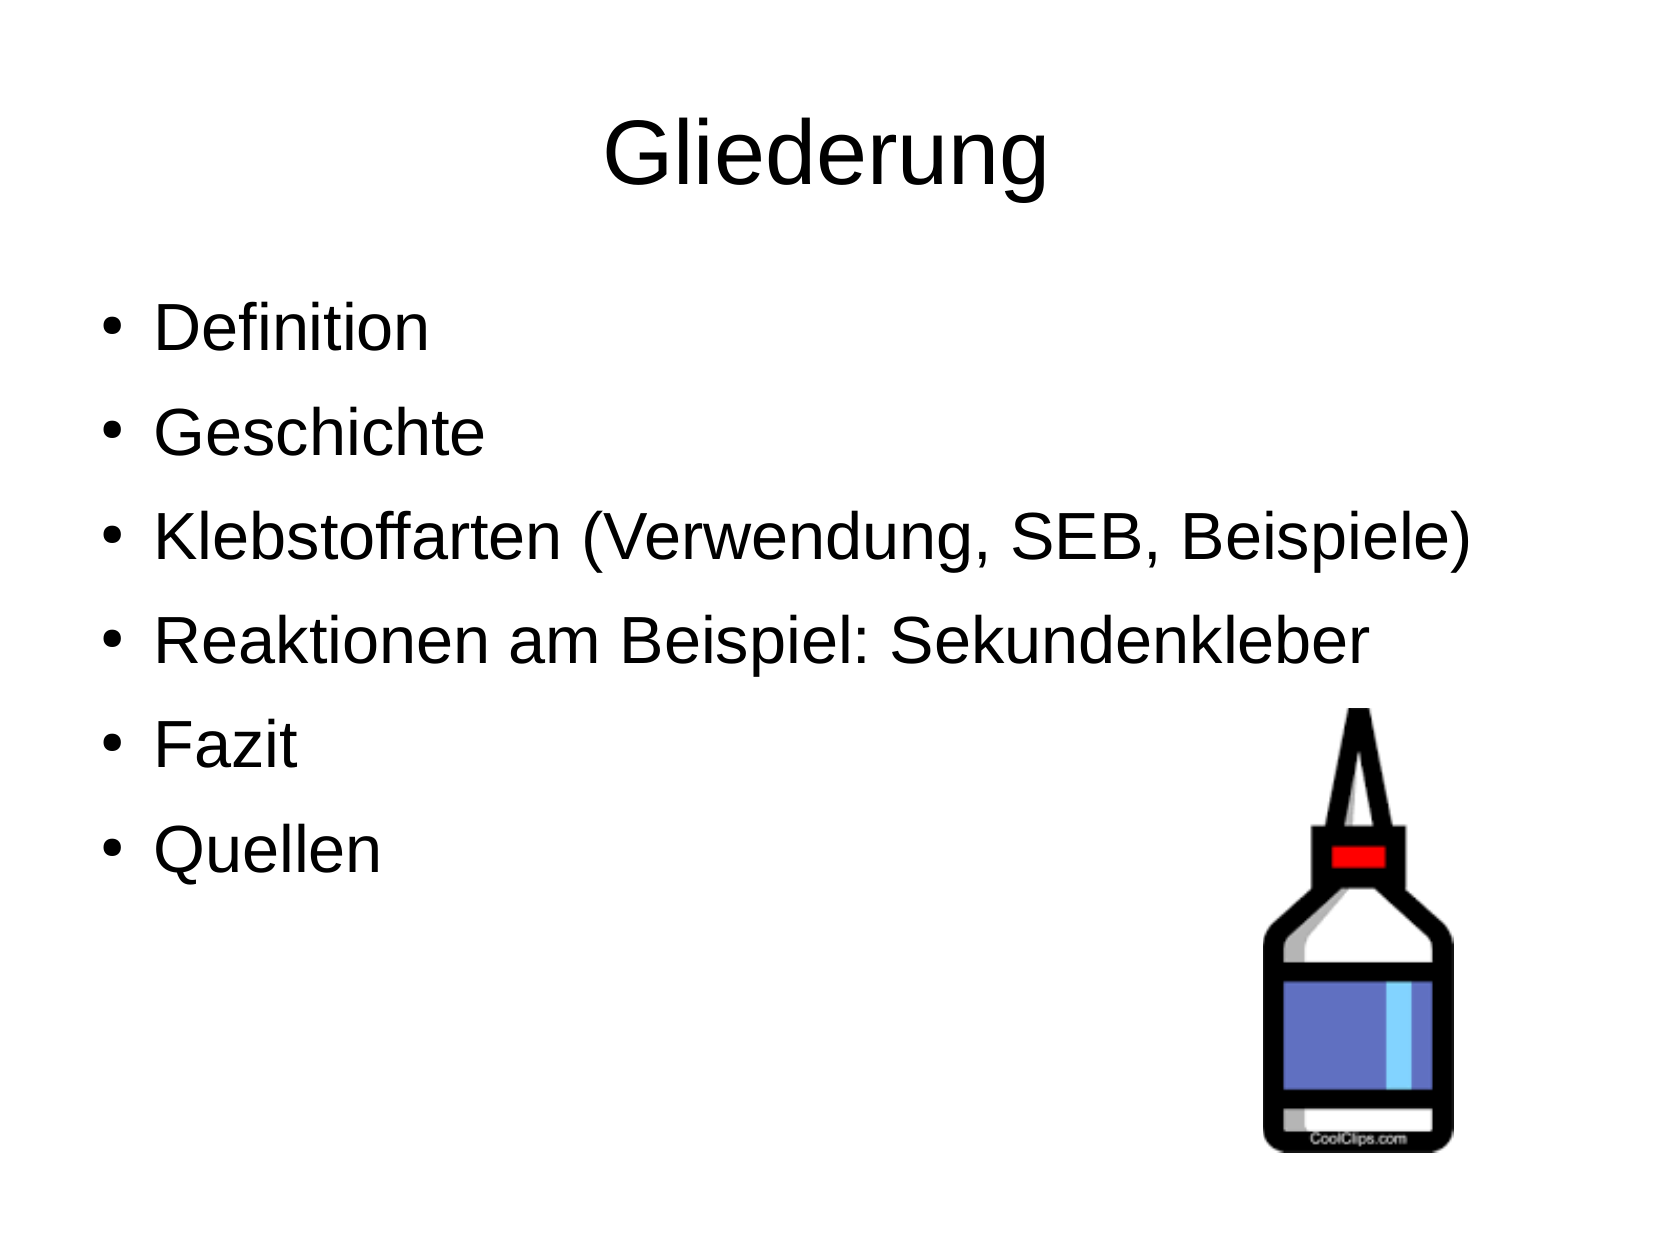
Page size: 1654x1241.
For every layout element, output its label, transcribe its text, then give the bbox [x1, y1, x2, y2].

picture [1263, 708, 1454, 1153]
list Definition Geschichte Klebstoffarten (Verwendung, SEB, Beispiele) Reaktionen am Beispiel: Sekundenkleber Fazit Quellen [82, 290, 1571, 1010]
title Gliederung [82, 49, 1571, 257]
